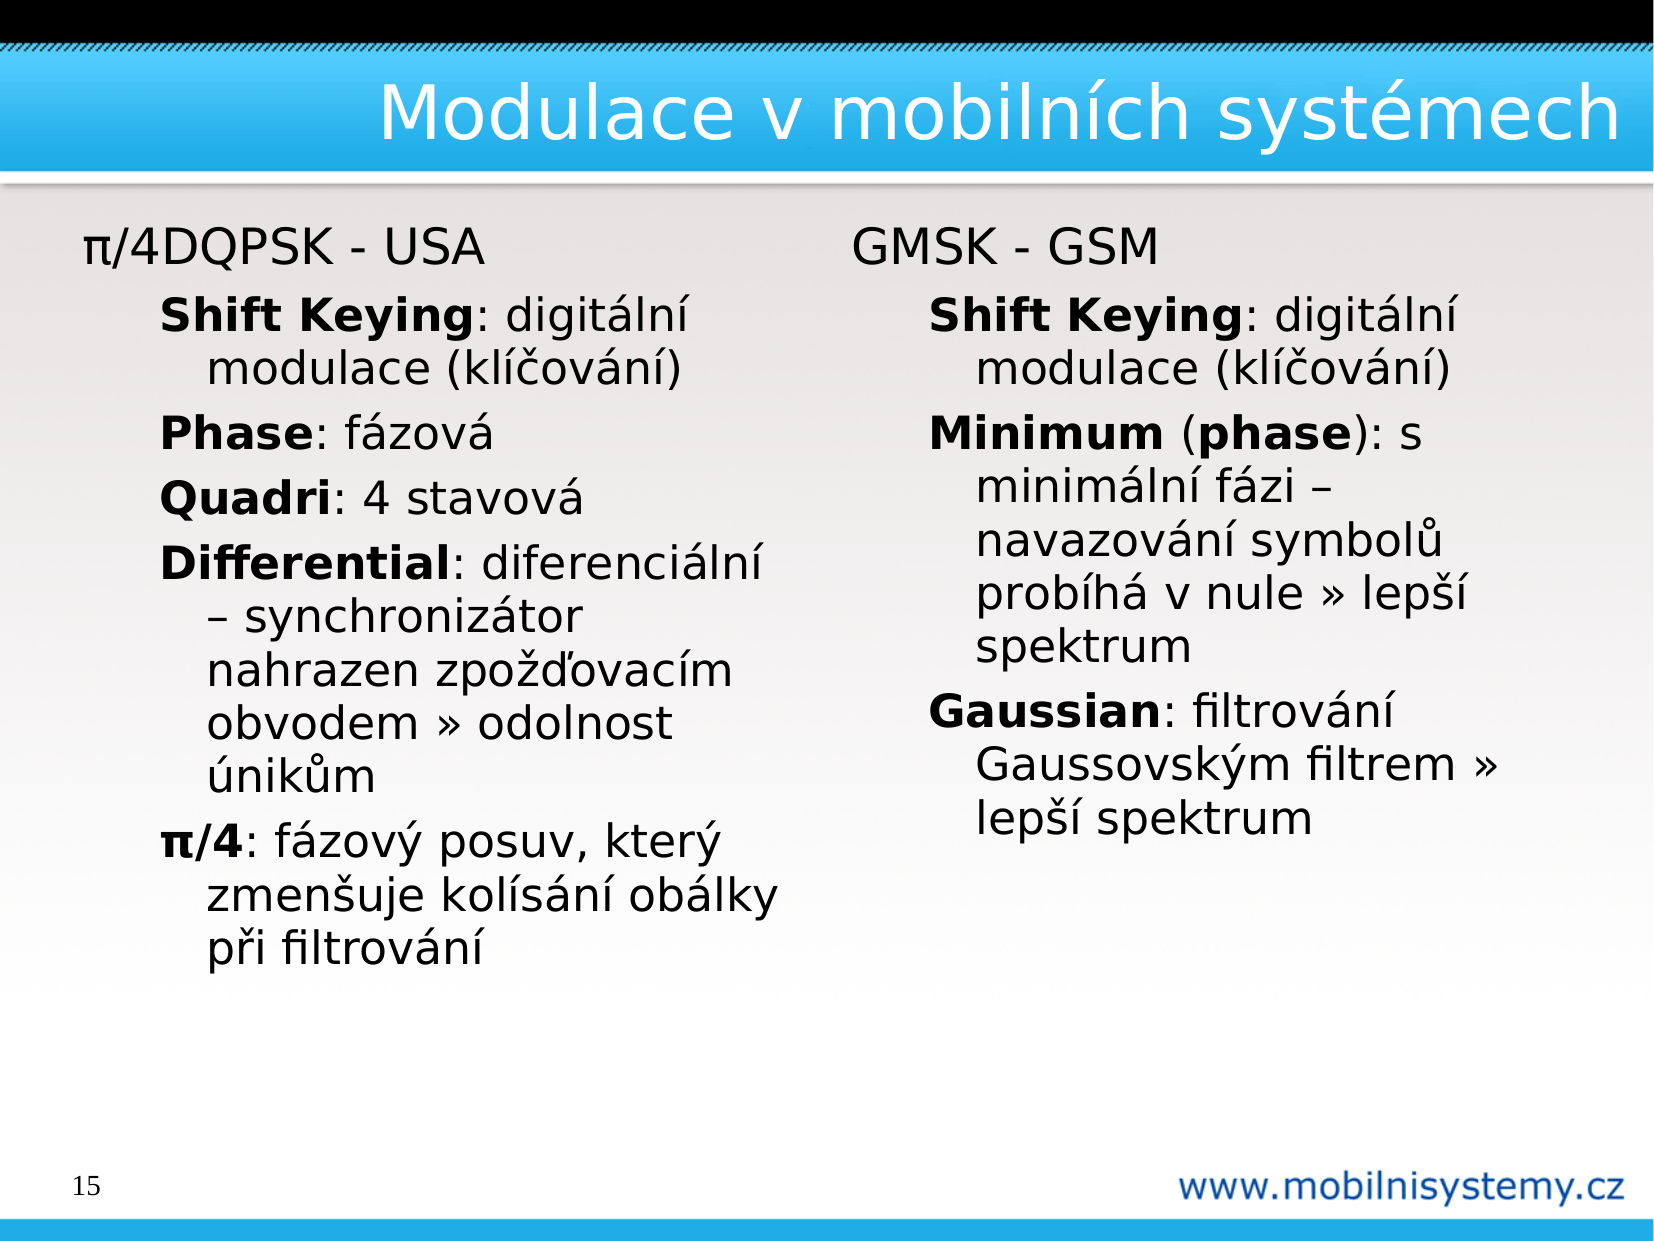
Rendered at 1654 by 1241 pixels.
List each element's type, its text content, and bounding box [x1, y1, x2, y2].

title Modulace v mobilních systémech [29, 49, 1625, 178]
list GMSK - GSM Shift Keying: digitální modulace (klíčování) Minimum (phase): s minimální fázi – navazování symbolů probíhá v nule » lepší spektrum Gaussian: filtrování Gaussovským filtrem » lepší spektrum [833, 218, 1566, 1078]
list π/4DQPSK - USA Shift Keying: digitální modulace (klíčování) Phase: fázová Quadri: 4 stavová Differential: diferenciální – synchronizátor nahrazen zpožďovacím obvodem » odolnost únikům π/4: fázový posuv, který zmenšuje kolísání obálky při filtrování [64, 218, 797, 1093]
picture [0, 0, 1654, 1241]
